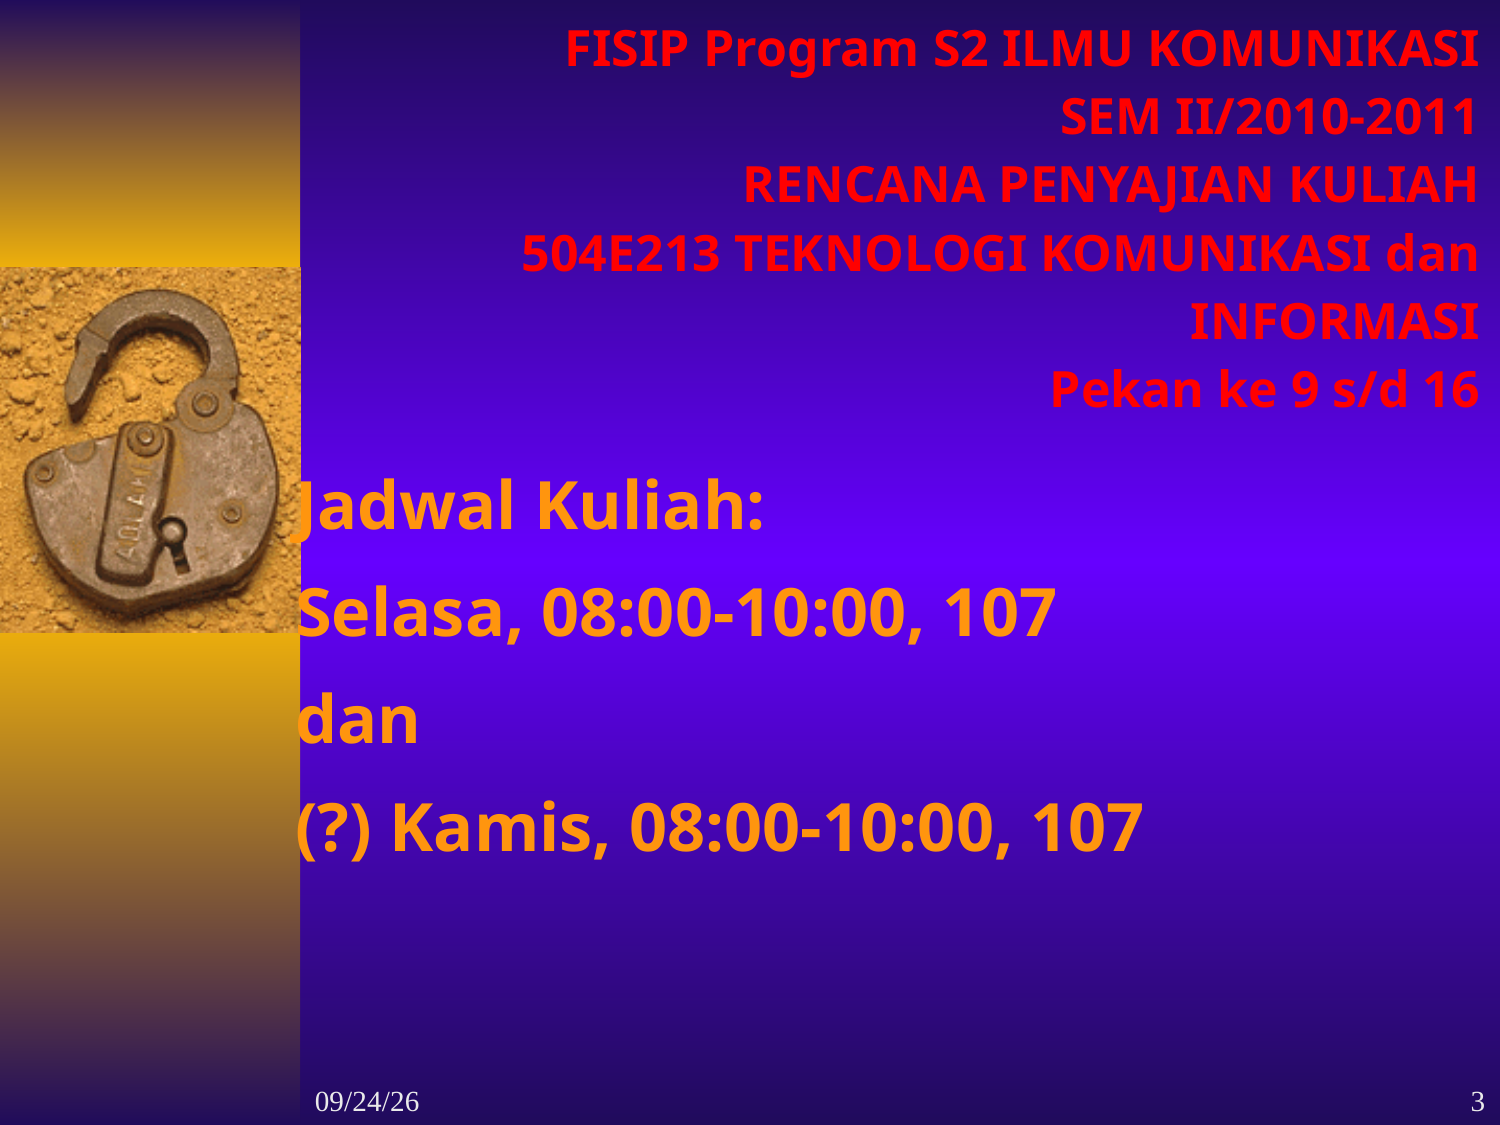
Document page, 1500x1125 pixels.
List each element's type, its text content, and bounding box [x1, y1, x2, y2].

picture [0, 267, 301, 633]
title FISIP Program S2 ILMU KOMUNIKASI SEM II/2010-2011 RENCANA PENYAJIAN KULIAH 504E213 TEKNOLOGI KOMUNIKASI dan INFORMASI Pekan ke 9 s/d 16 [342, 35, 1480, 400]
subtitle Jadwal Kuliah: Selasa, 08:00-10:00, 107 dan (?) Kamis, 08:00-10:00, 107 [295, 413, 1477, 916]
